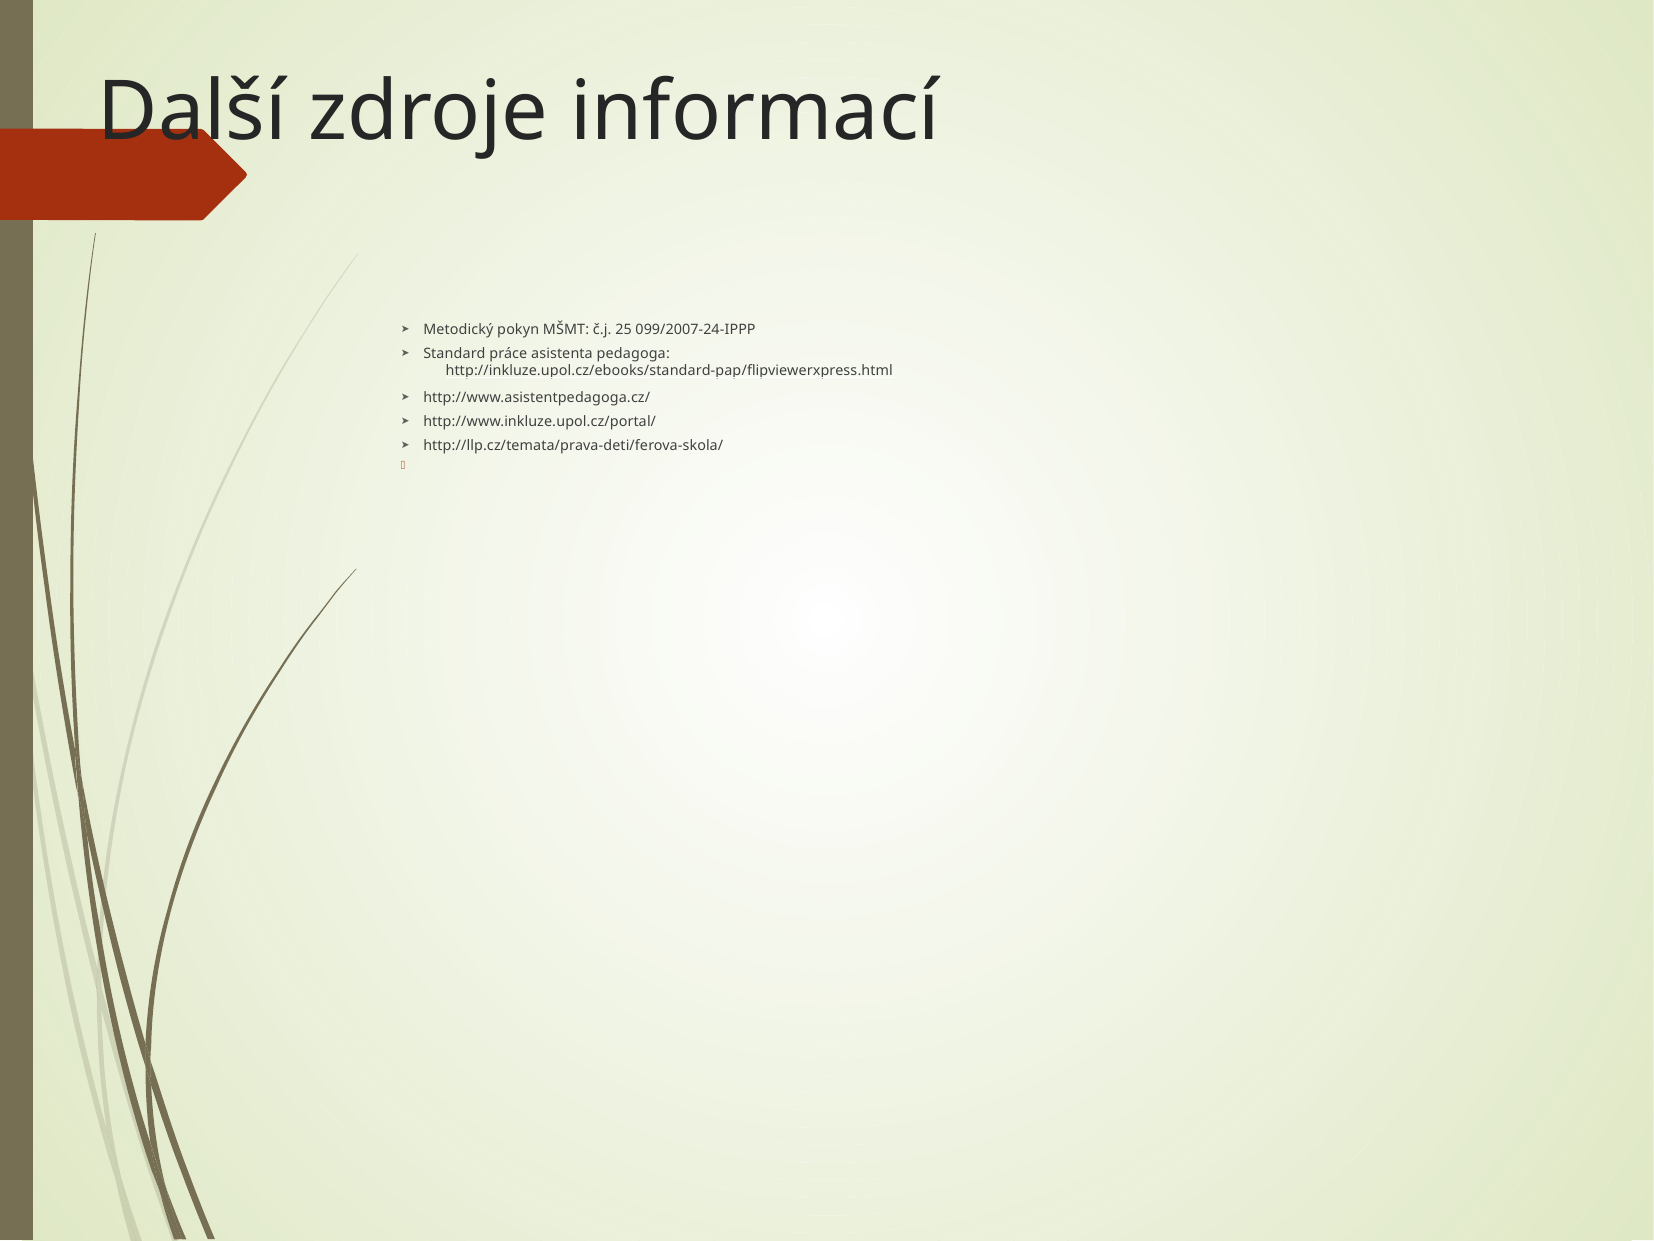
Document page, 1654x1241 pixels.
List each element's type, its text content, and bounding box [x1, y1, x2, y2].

title Další zdroje informací [0, 49, 1489, 257]
list Metodický pokyn MŠMT: č.j. 25 099/2007-24-IPPP Standard práce asistenta pedagoga: http://inkluze.upol.cz/ebooks/standard-pap/flipviewerxpress.html http://www.asistentpedagoga.cz/ http://www.inkluze.upol.cz/portal/ http://llp.cz/temata/prava-deti/ferova-skola/ [0, 290, 1489, 1010]
